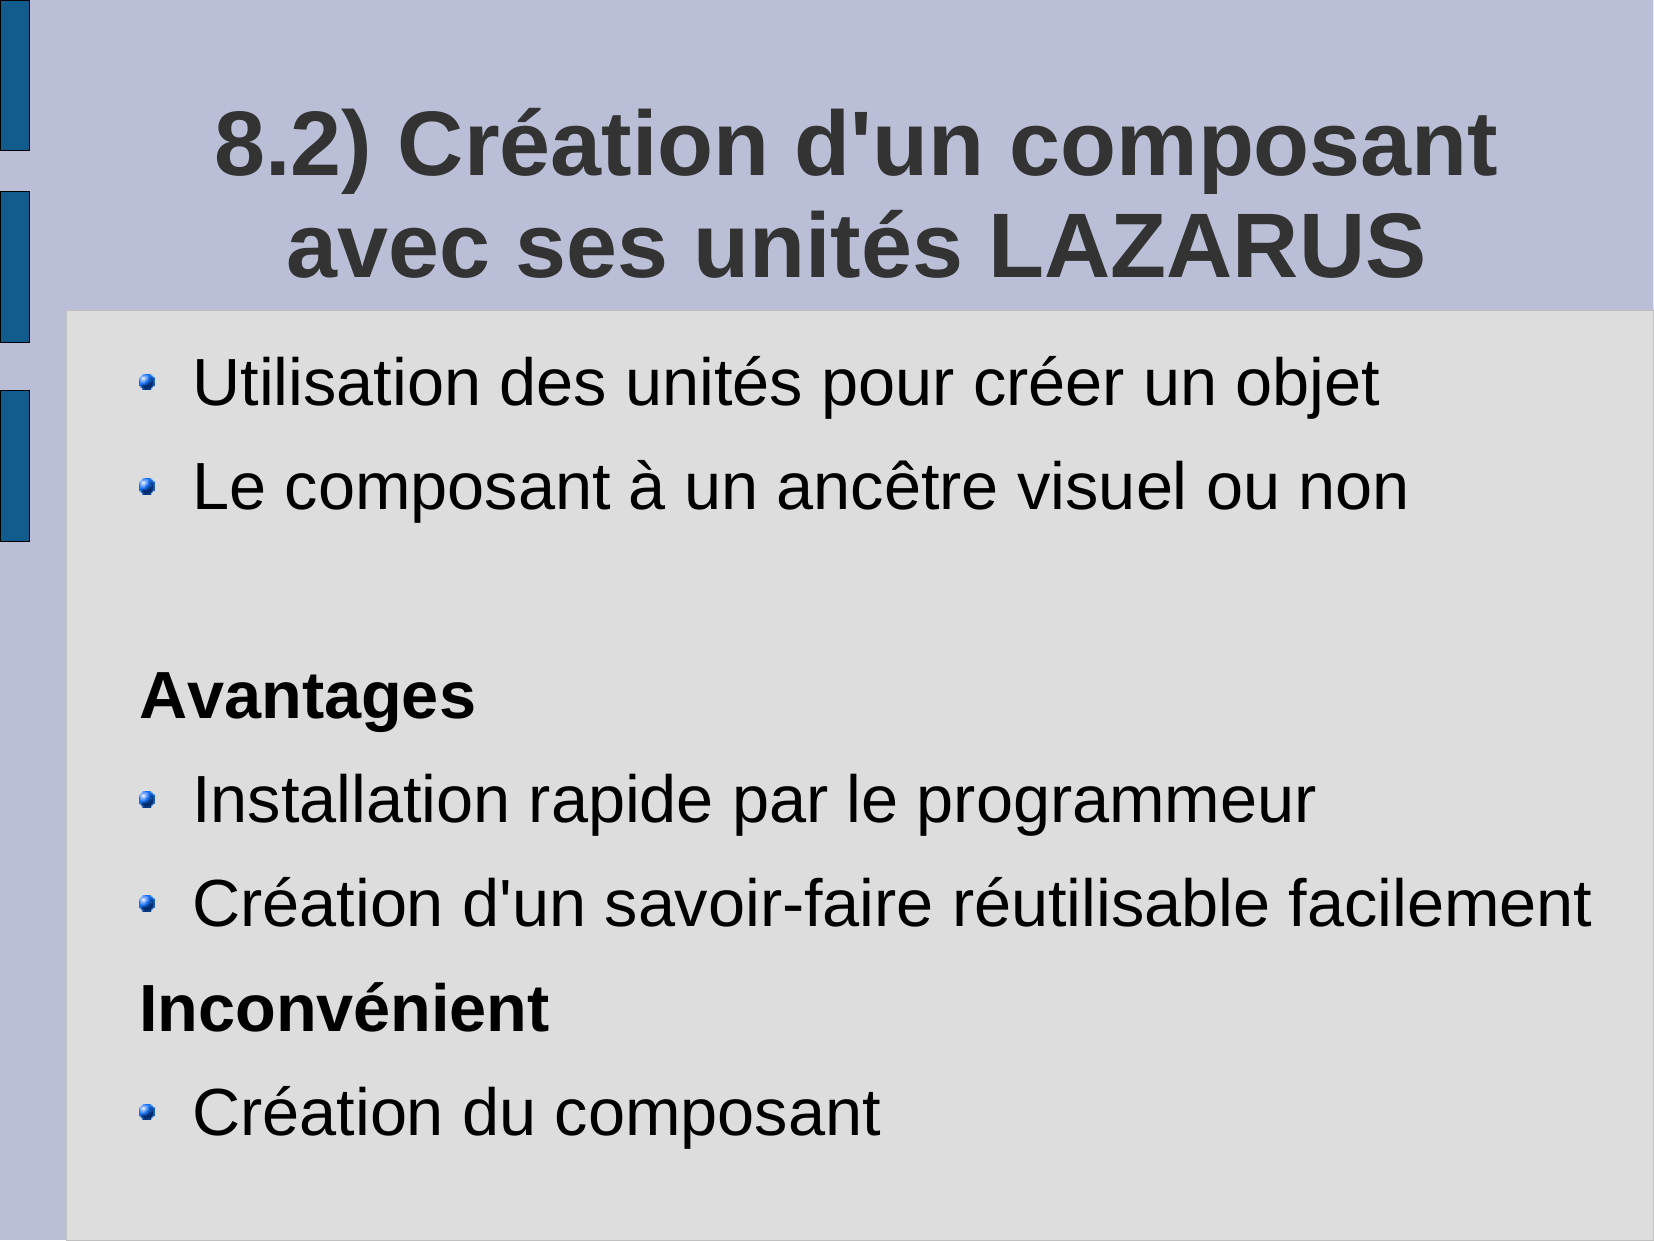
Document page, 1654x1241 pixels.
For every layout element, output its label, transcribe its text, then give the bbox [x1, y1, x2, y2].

list Utilisation des unités pour créer un objet Le composant à un ancêtre visuel ou non Avantages Installation rapide par le programmeur Création d'un savoir-faire réutilisable facilement Inconvénient Création du composant [121, 344, 1625, 1150]
title 8.2) Création d'un composant avec ses unités LAZARUS [121, 91, 1534, 299]
